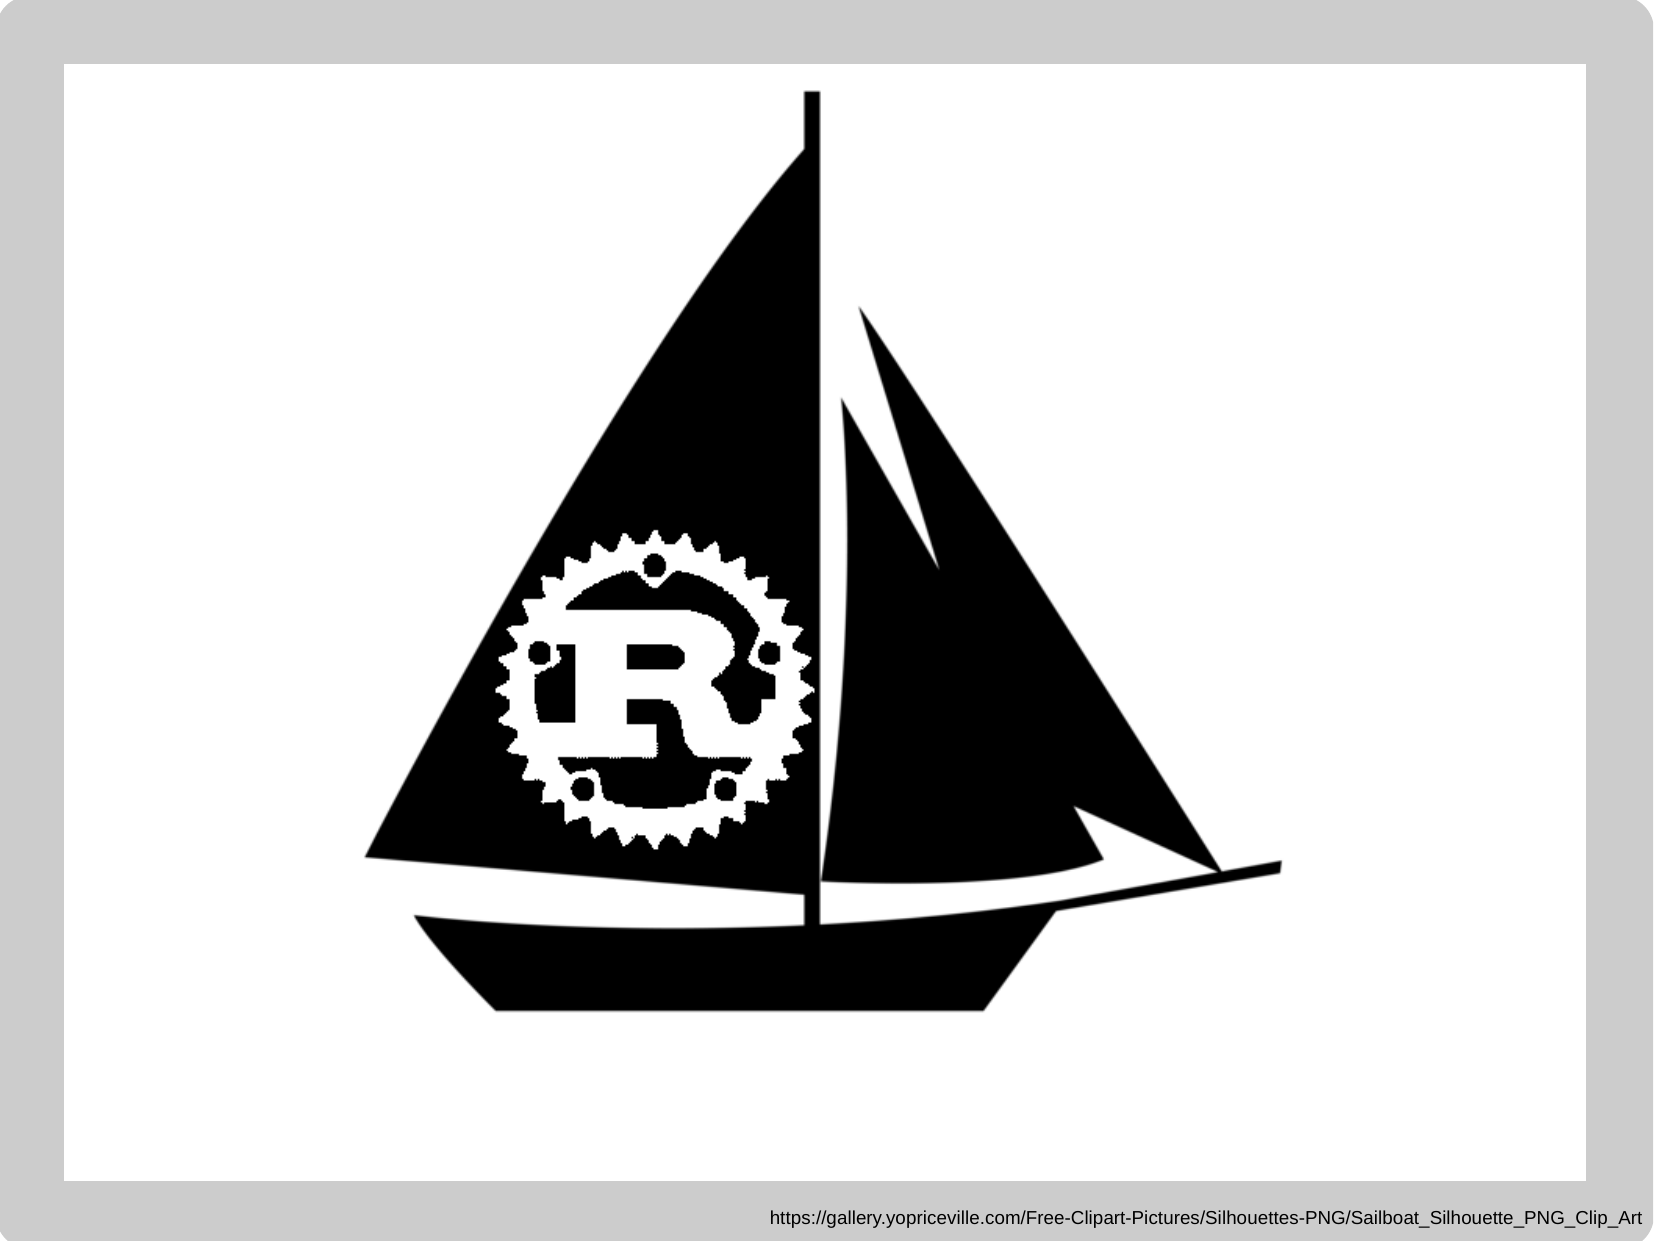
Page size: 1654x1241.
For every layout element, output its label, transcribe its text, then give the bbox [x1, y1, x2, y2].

picture [352, 89, 1290, 1014]
text_box https://gallery.yopriceville.com/Free-Clipart-Pictures/Silhouettes-PNG/Sailboat_Silhouette_PNG_Clip_Art [755, 1200, 1653, 1241]
